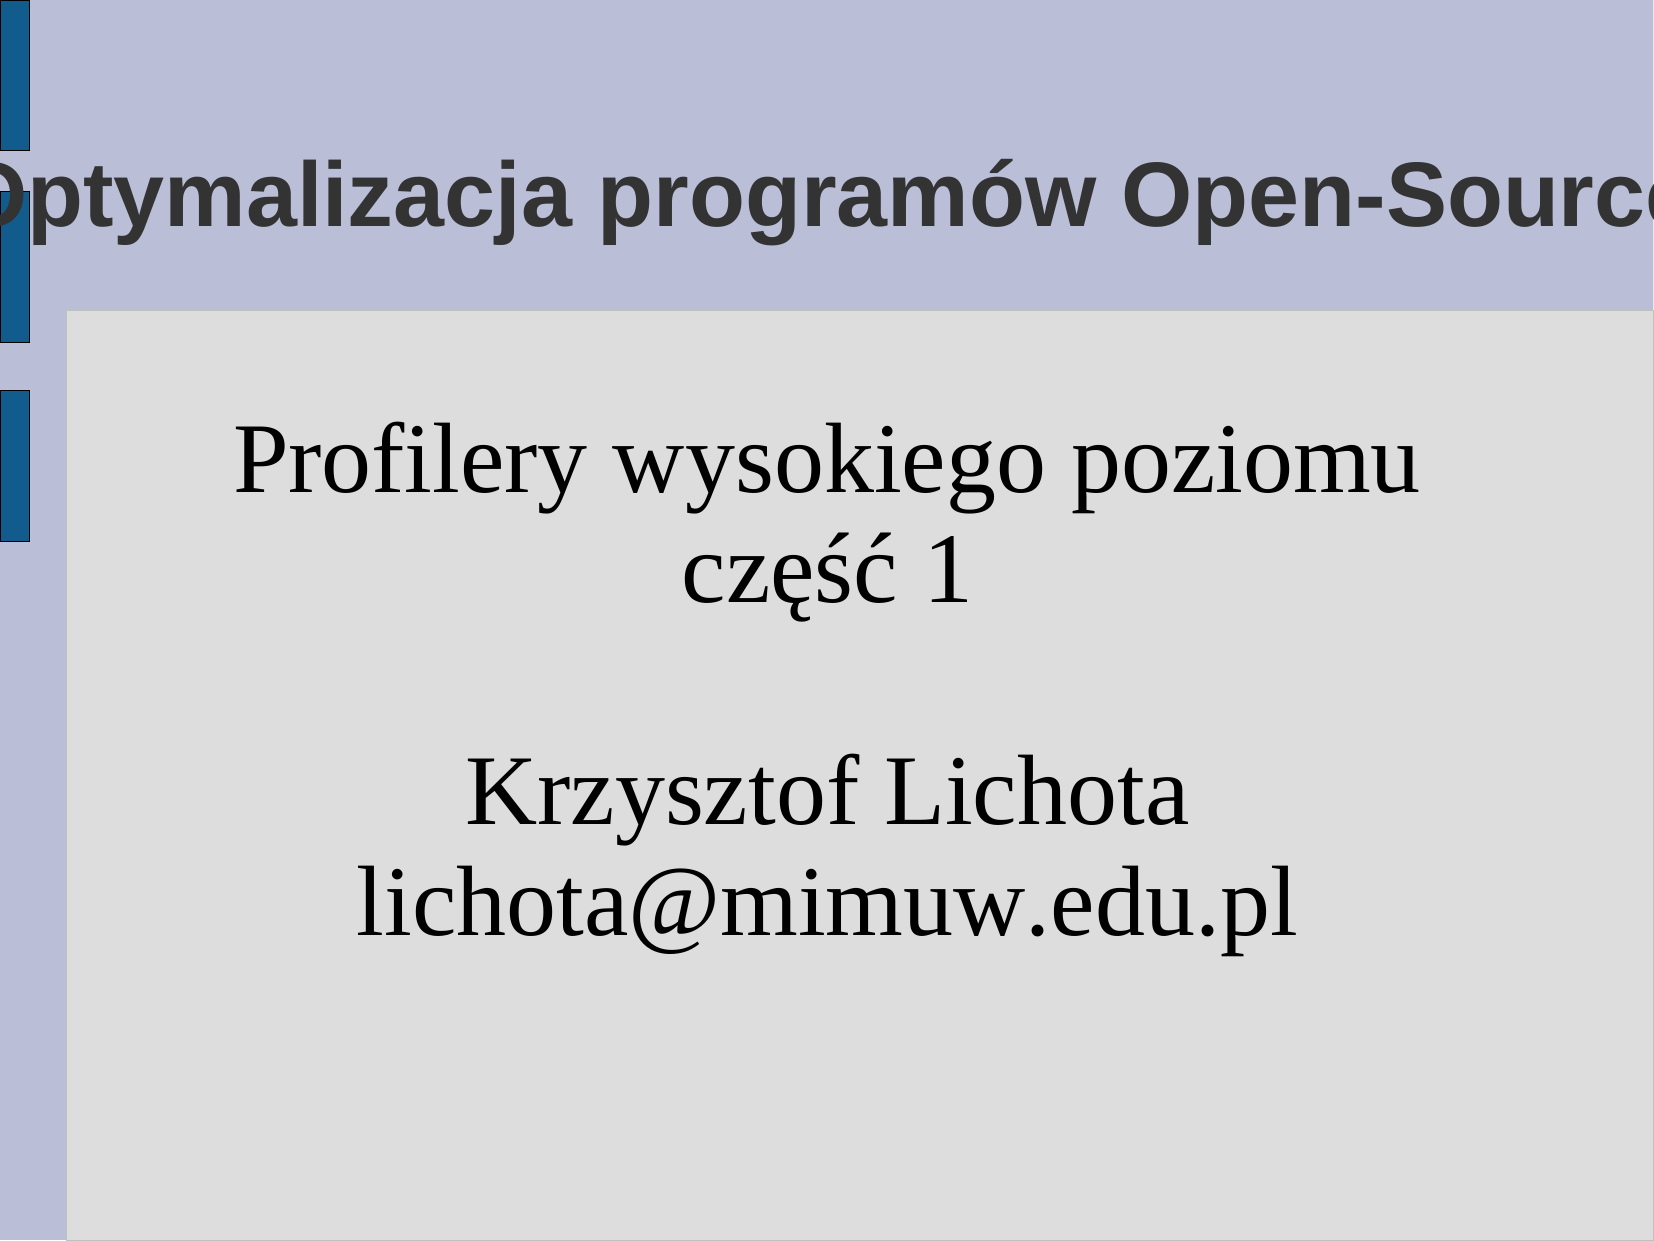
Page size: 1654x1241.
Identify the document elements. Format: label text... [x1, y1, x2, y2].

title Optymalizacja programów Open-Source [112, 91, 1543, 299]
subtitle Profilery wysokiego poziomu część 1 Krzysztof Lichota lichota@mimuw.edu.pl [121, 344, 1534, 1127]
